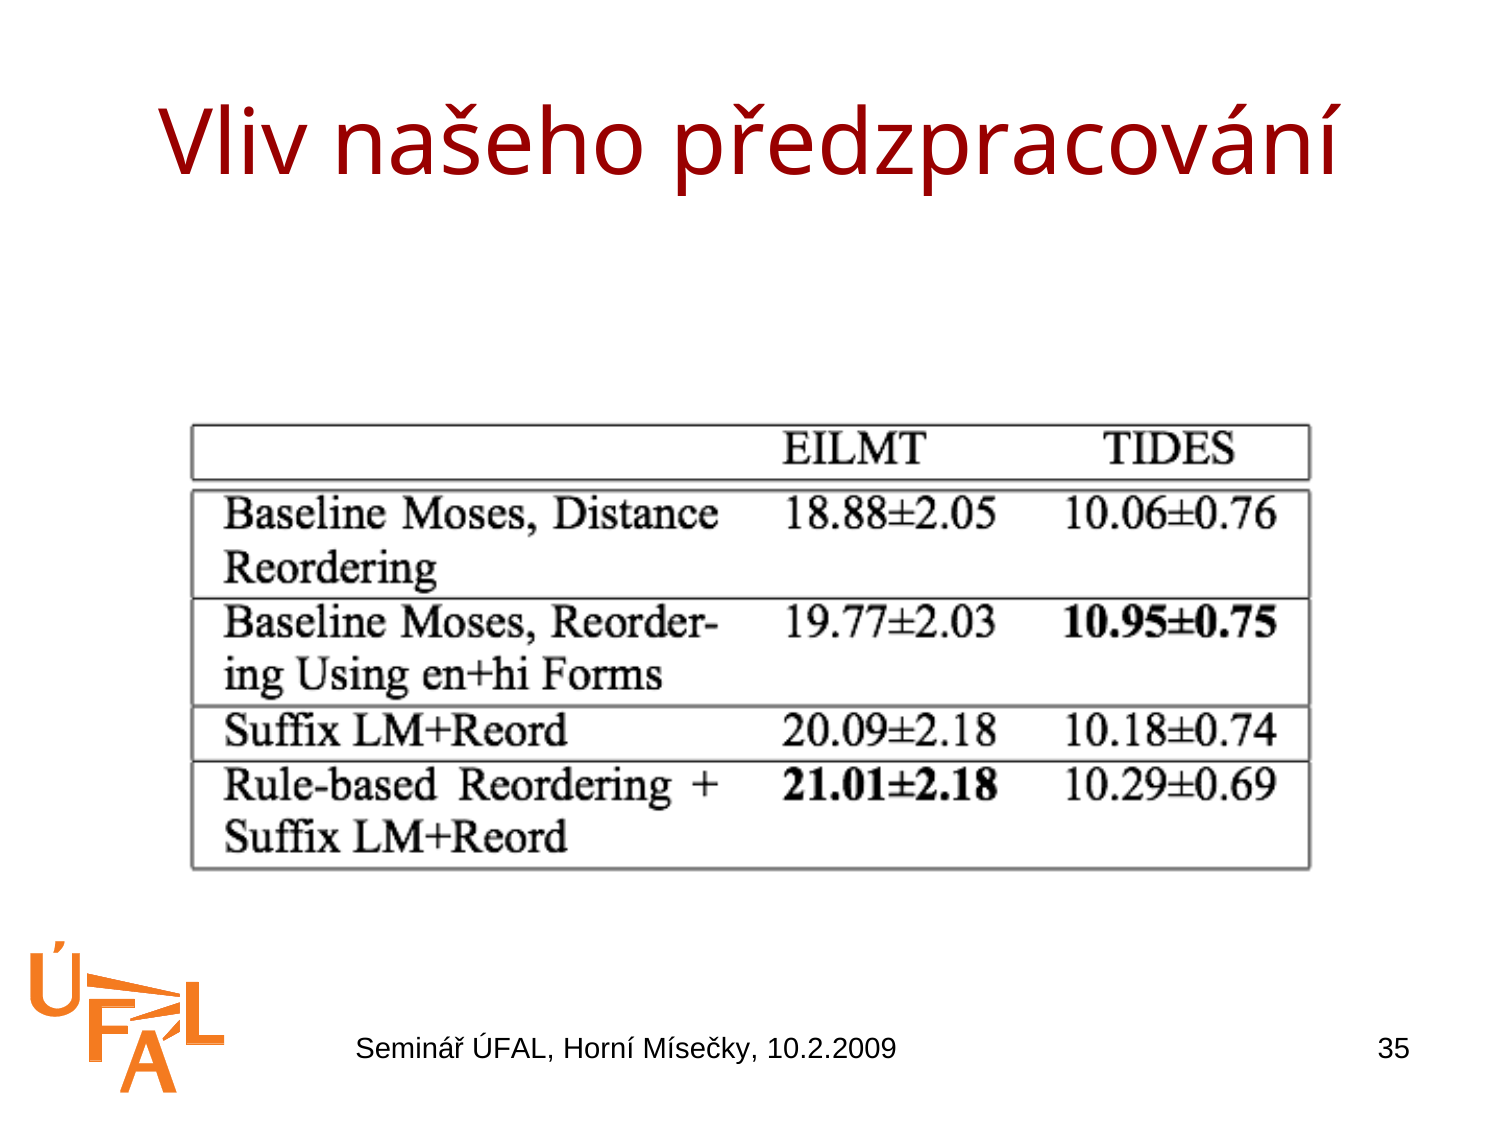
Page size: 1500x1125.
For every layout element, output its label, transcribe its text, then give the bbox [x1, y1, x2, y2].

title Vliv našeho předzpracování [75, 45, 1426, 233]
picture [174, 406, 1323, 880]
